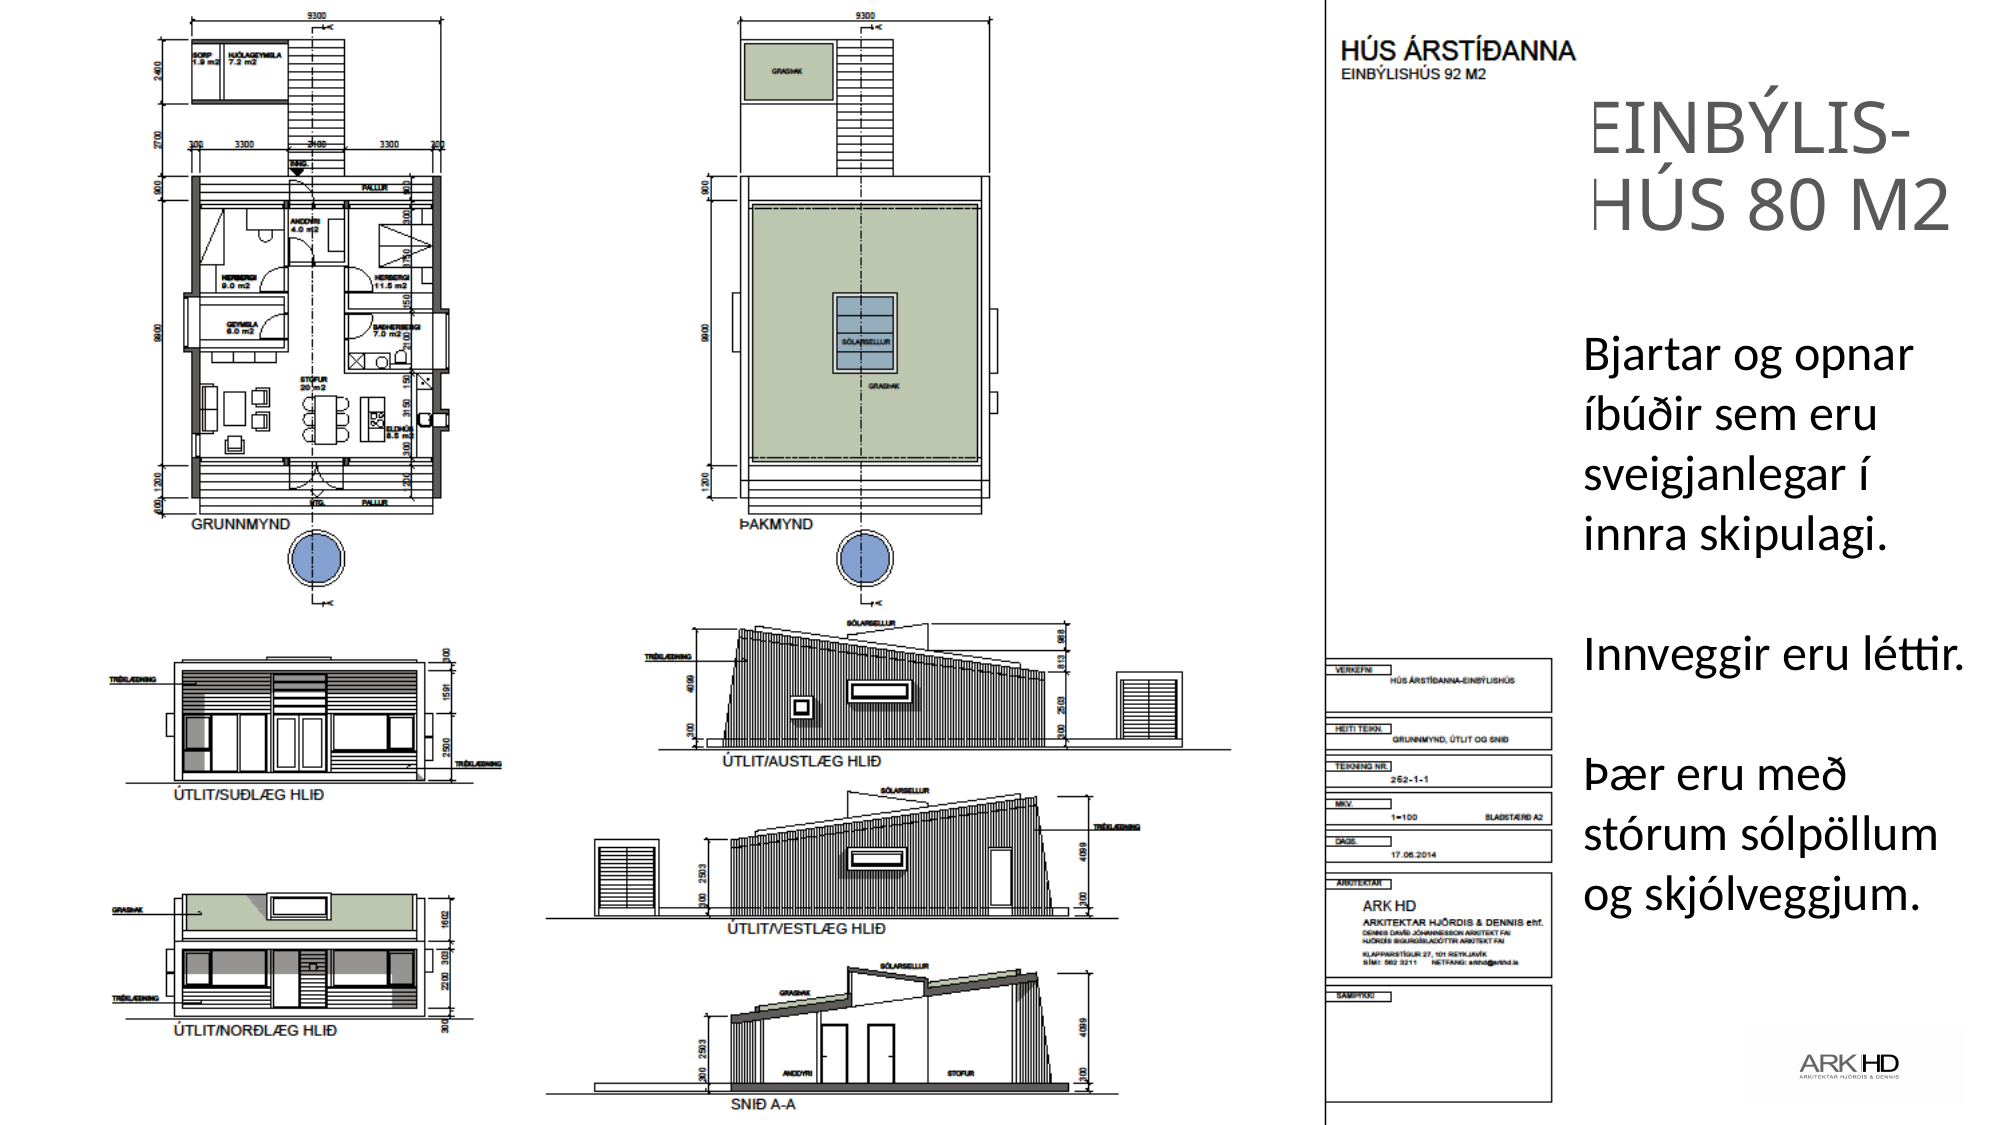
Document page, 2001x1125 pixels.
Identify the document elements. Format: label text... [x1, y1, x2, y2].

picture [1745, 1029, 1966, 1104]
chart [0, 0, 1594, 1125]
text_box Bjartar og opnar íbúðir sem eru sveigjanlegar í innra skipulagi. Innveggir eru léttir. Þær eru með stórum sólpöllum og skjólveggjum. [1569, 313, 2000, 929]
title EINBÝLIS- HÚS 80 M2 [1594, 59, 2000, 278]
